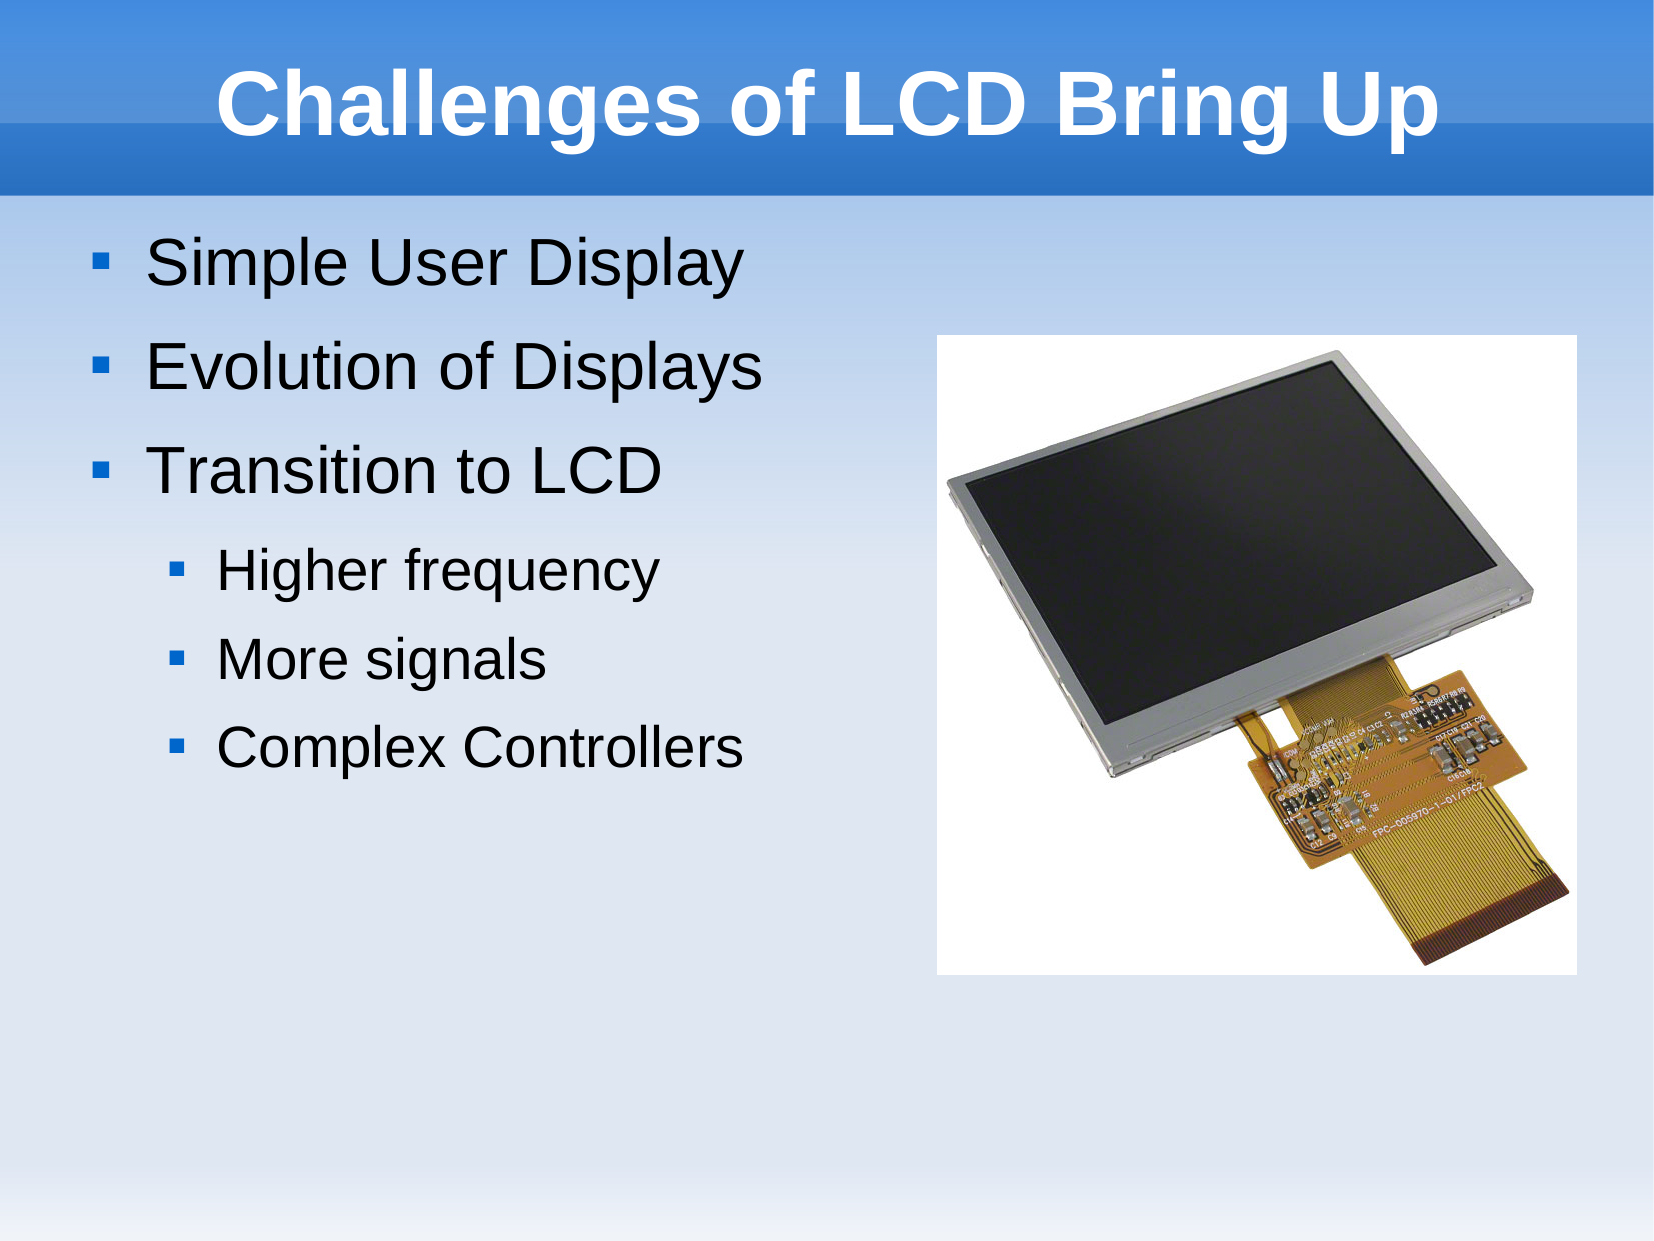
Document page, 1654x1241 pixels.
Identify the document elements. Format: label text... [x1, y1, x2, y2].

title Challenges of LCD Bring Up [49, 0, 1538, 208]
picture [0, 0, 1654, 1241]
list Simple User Display Evolution of Displays Transition to LCD Higher frequency More signals Complex Controllers [75, 225, 1564, 1044]
